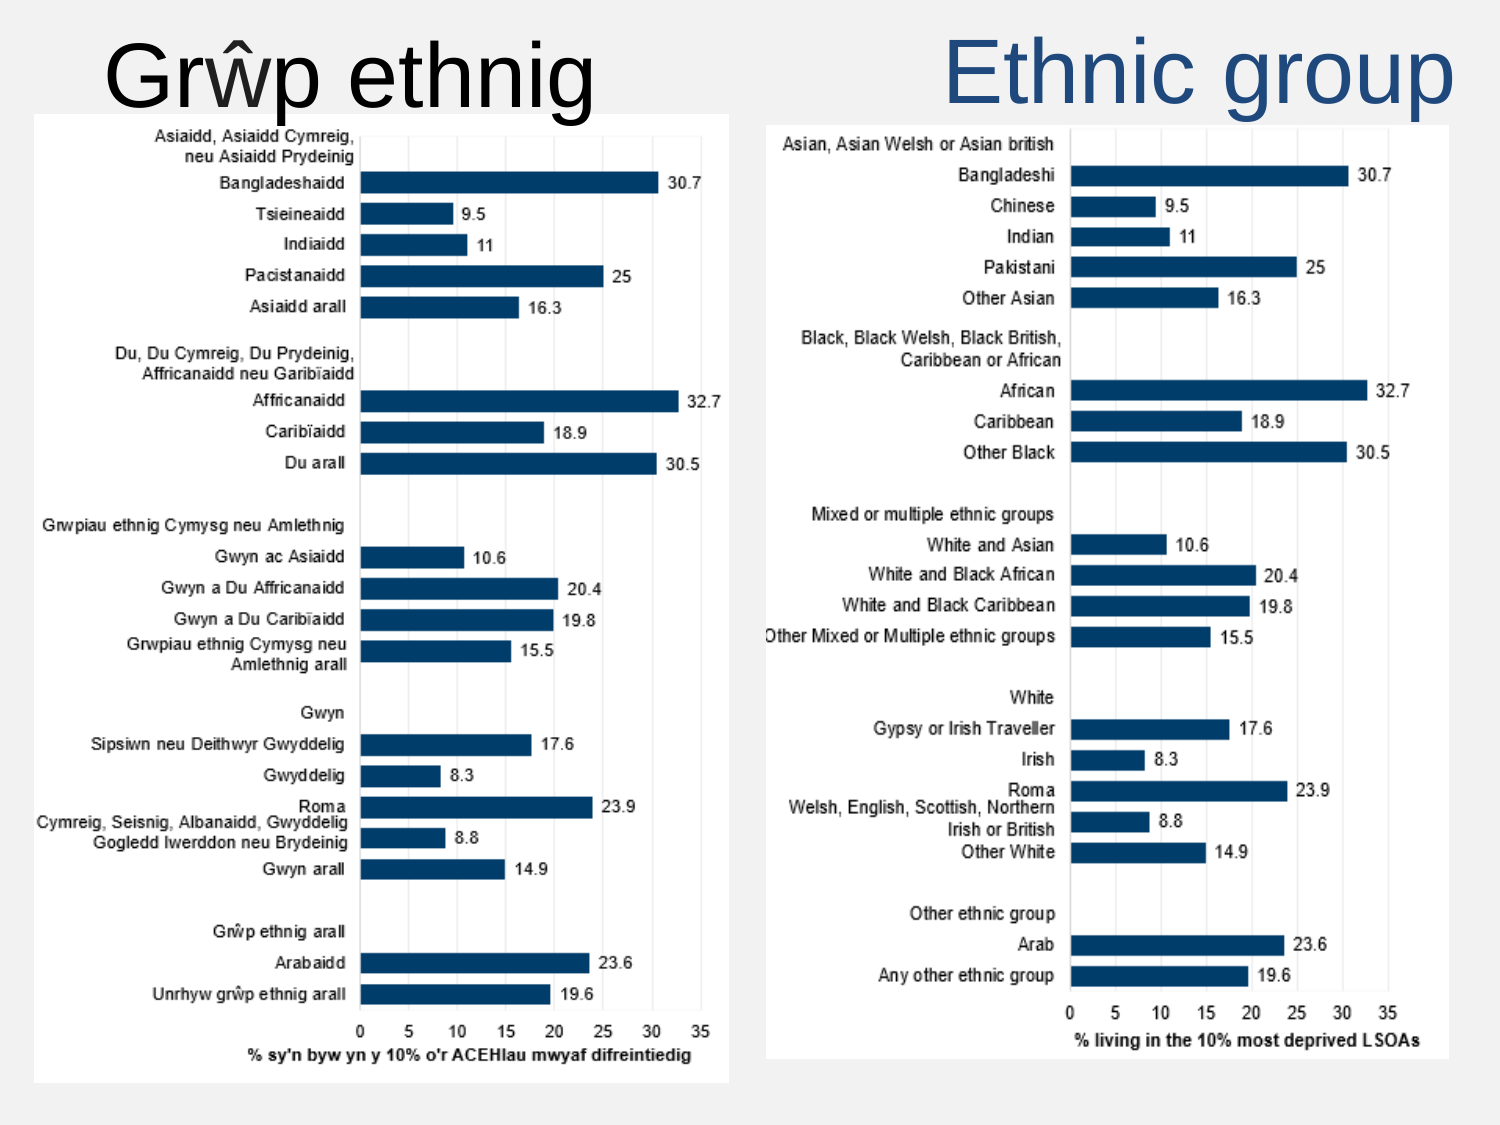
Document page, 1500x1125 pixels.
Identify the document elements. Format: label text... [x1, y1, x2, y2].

picture [766, 125, 1449, 1059]
text_box Ethnic group [927, 3, 1500, 131]
text_box Grŵp ethnig [88, 8, 799, 135]
picture [34, 114, 729, 1083]
